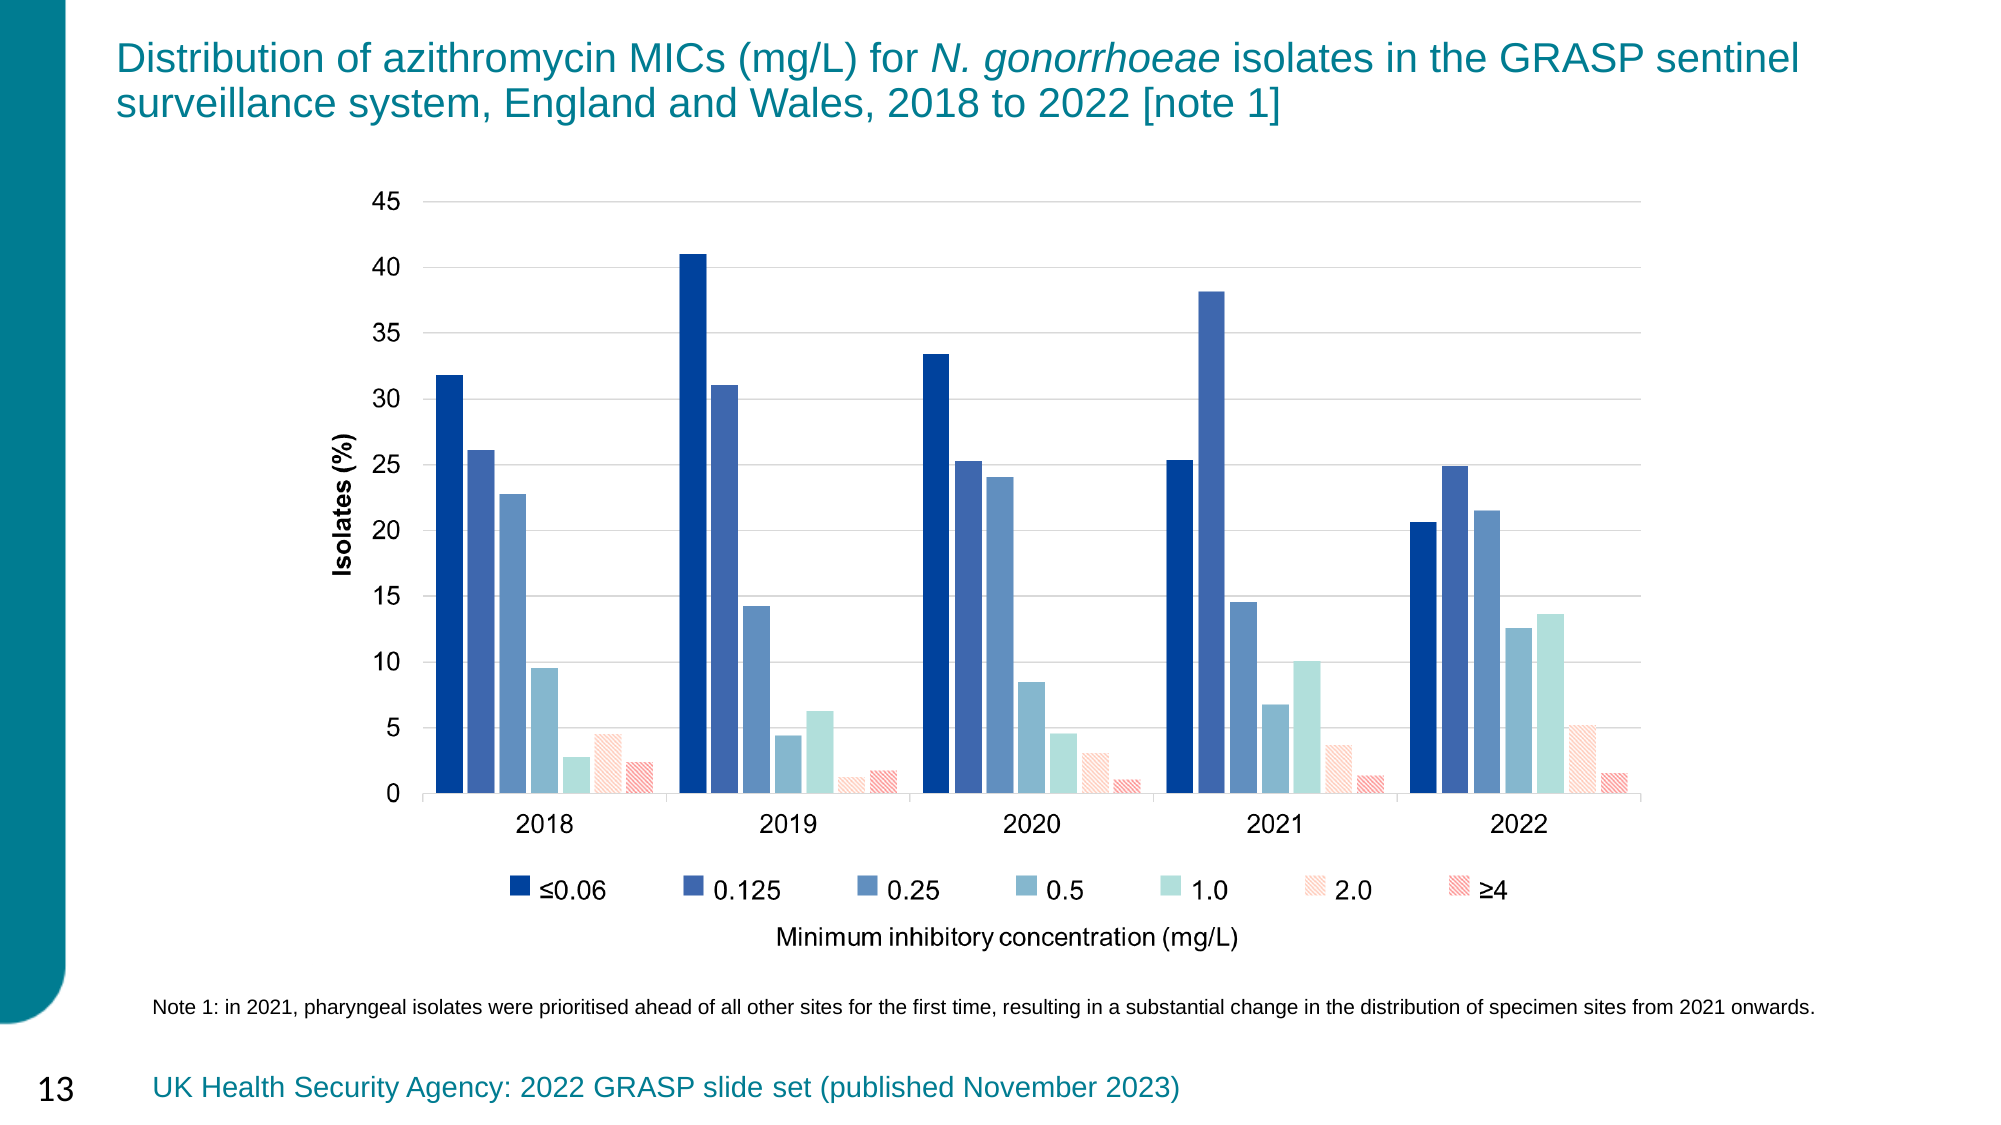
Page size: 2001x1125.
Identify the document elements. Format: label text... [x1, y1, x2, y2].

picture [312, 160, 1688, 965]
text_box UK Health Security Agency: 2022 GRASP slide set (published November 2023) [137, 1056, 1780, 1116]
text_box [21, 1056, 120, 1117]
text_box Note 1: in 2021, pharyngeal isolates were prioritised ahead of all other sites for the first time, resulting in a substantial change in the distribution of specimen sites from 2021 onwards. [137, 985, 1926, 1027]
title Distribution of azithromycin MICs (mg/L) for N. gonorrhoeae isolates in the GRASP sentinel surveillance system, England and Wales, 2018 to 2022 [note 1] [101, 29, 1926, 189]
